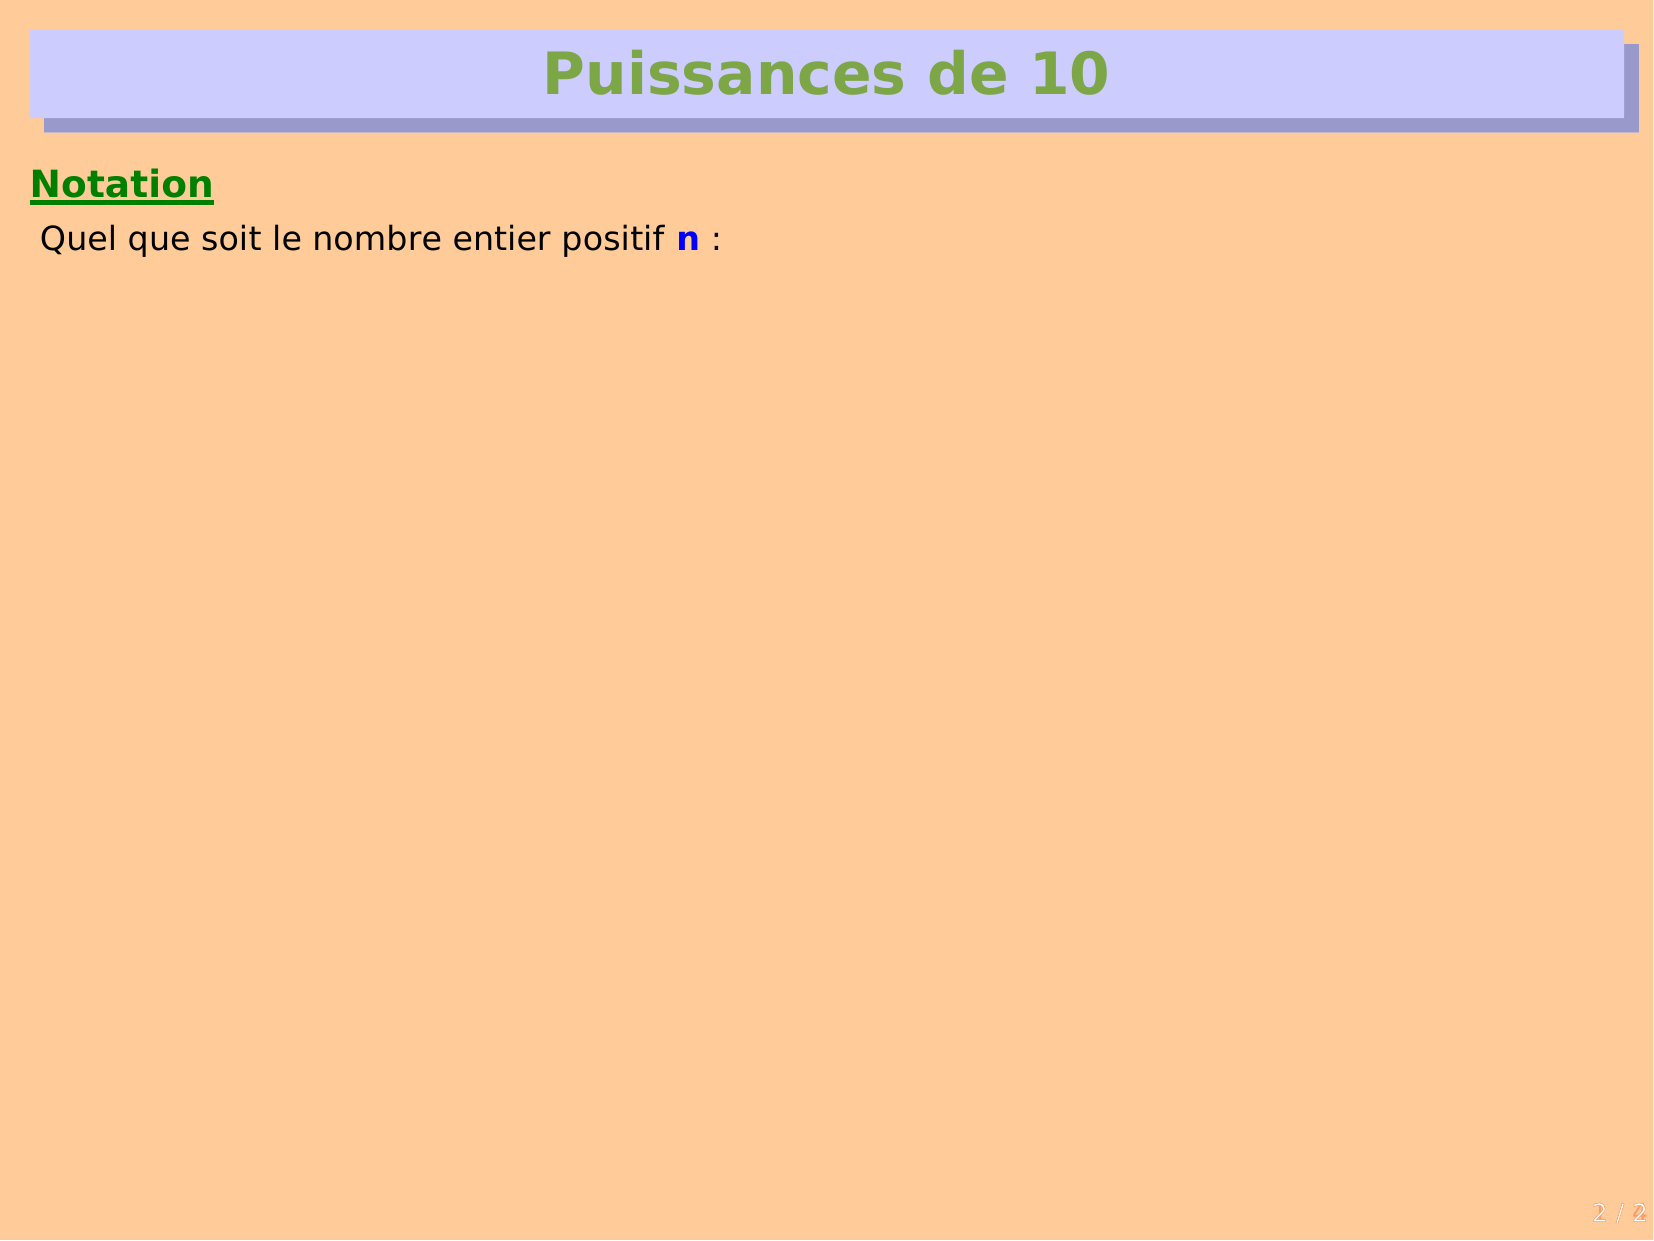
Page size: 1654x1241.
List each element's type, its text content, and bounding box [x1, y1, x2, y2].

title Puissances de 10 [29, 29, 1625, 119]
text_box Notation [29, 162, 215, 207]
text_box 2 / 2 [1591, 1198, 1649, 1235]
text_box Quel que soit le nombre entier positif n : [39, 212, 723, 266]
